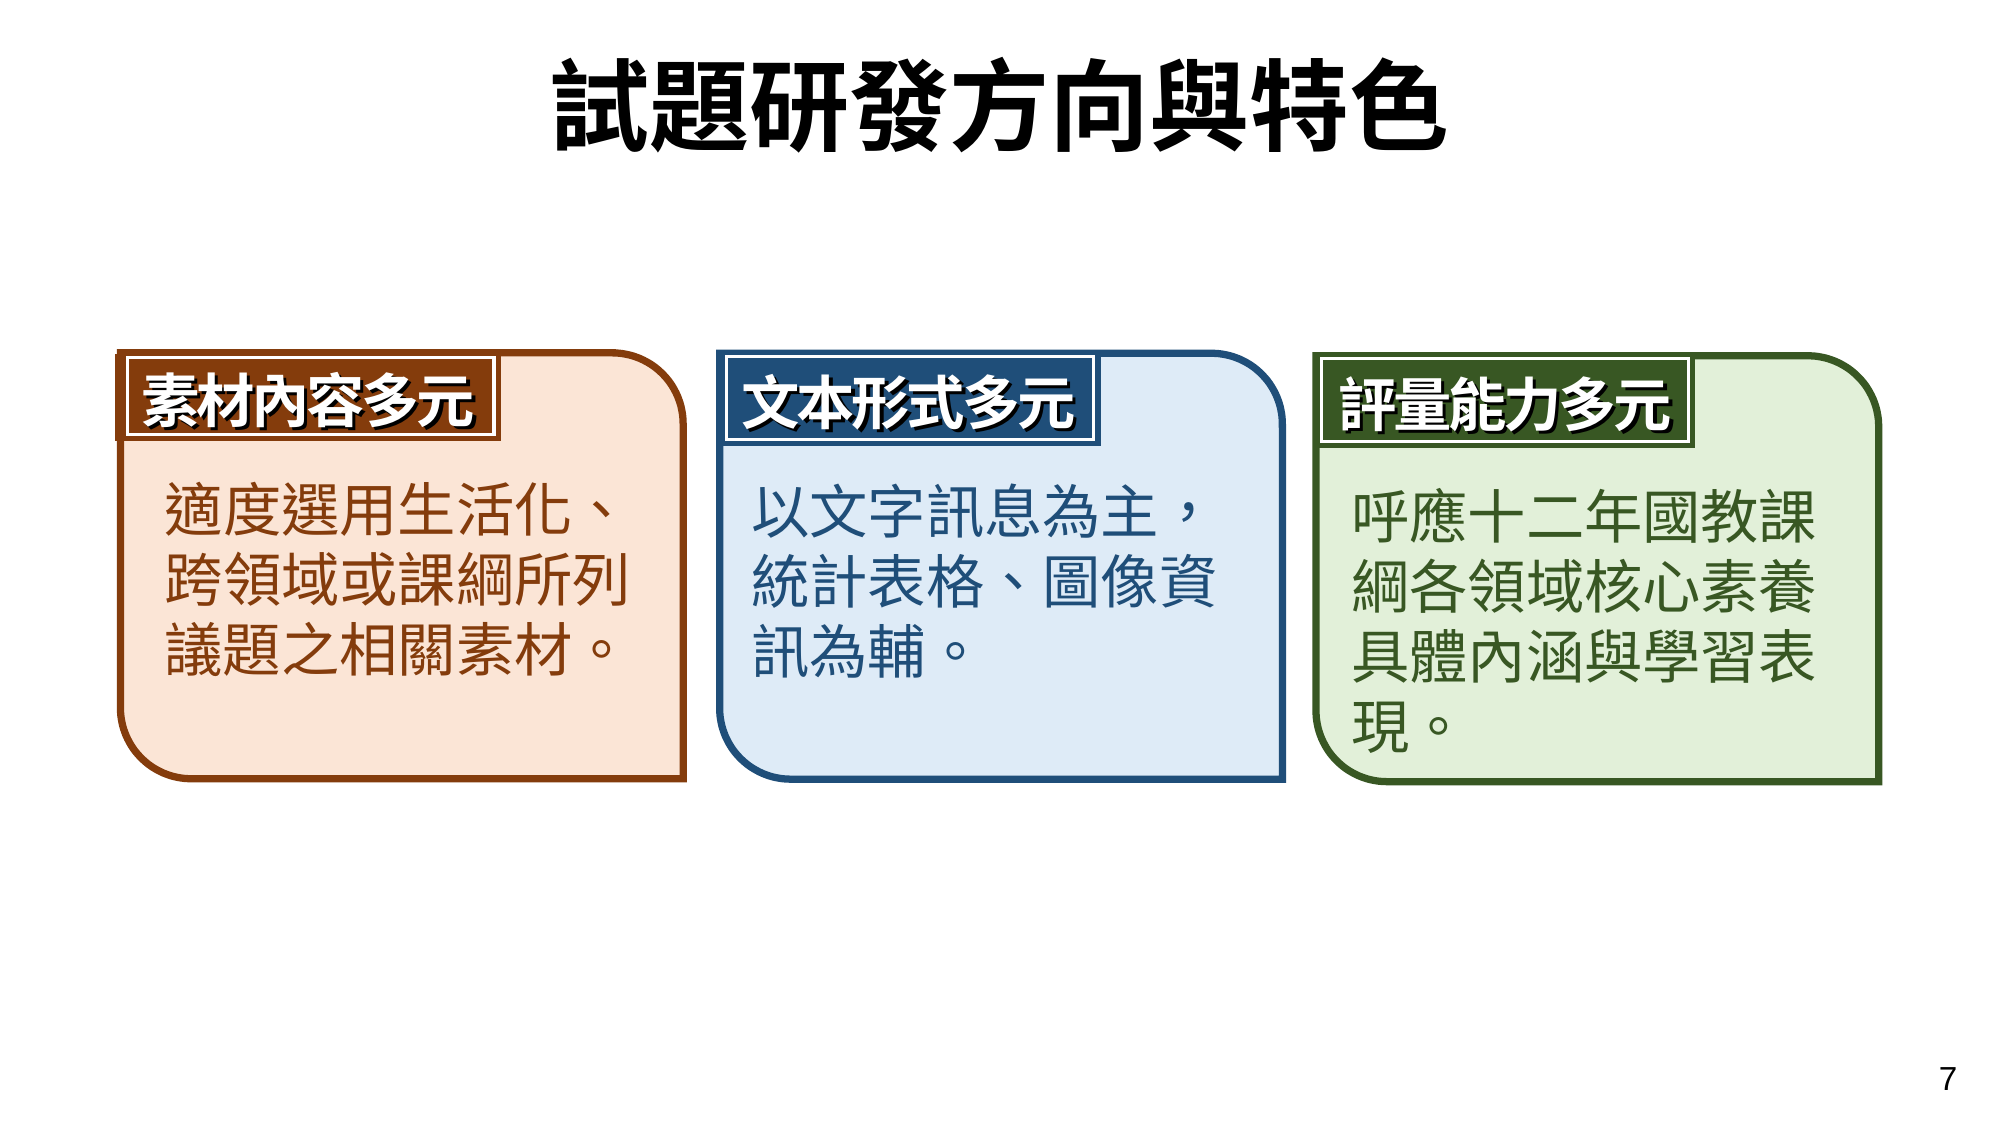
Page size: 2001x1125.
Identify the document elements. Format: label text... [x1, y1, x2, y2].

text_box 文本形式多元 [728, 358, 1092, 438]
text_box 評量能力多元 [1318, 360, 1693, 446]
text_box 適度選用生活化、跨領域或課綱所列議題之相關素材。 [151, 466, 651, 756]
text_box 呼應十二年國教課綱各領域核心素養具體內涵與學習表現。 [1351, 473, 1847, 754]
text_box 素材內容多元 [117, 357, 498, 439]
title 試題研發方向與特色 [137, 2, 1863, 220]
text_box 素材內容多元 [129, 359, 492, 433]
text_box 7 [1923, 1047, 2000, 1108]
text_box 文本形式多元 [718, 358, 1099, 444]
text_box 評量能力多元 [1323, 360, 1687, 440]
text_box 以文字訊息為主，統計表格、圖像資訊為輔。 [752, 468, 1276, 755]
text_box [719, 353, 1283, 780]
text_box [1315, 355, 1879, 782]
text_box [120, 352, 684, 779]
